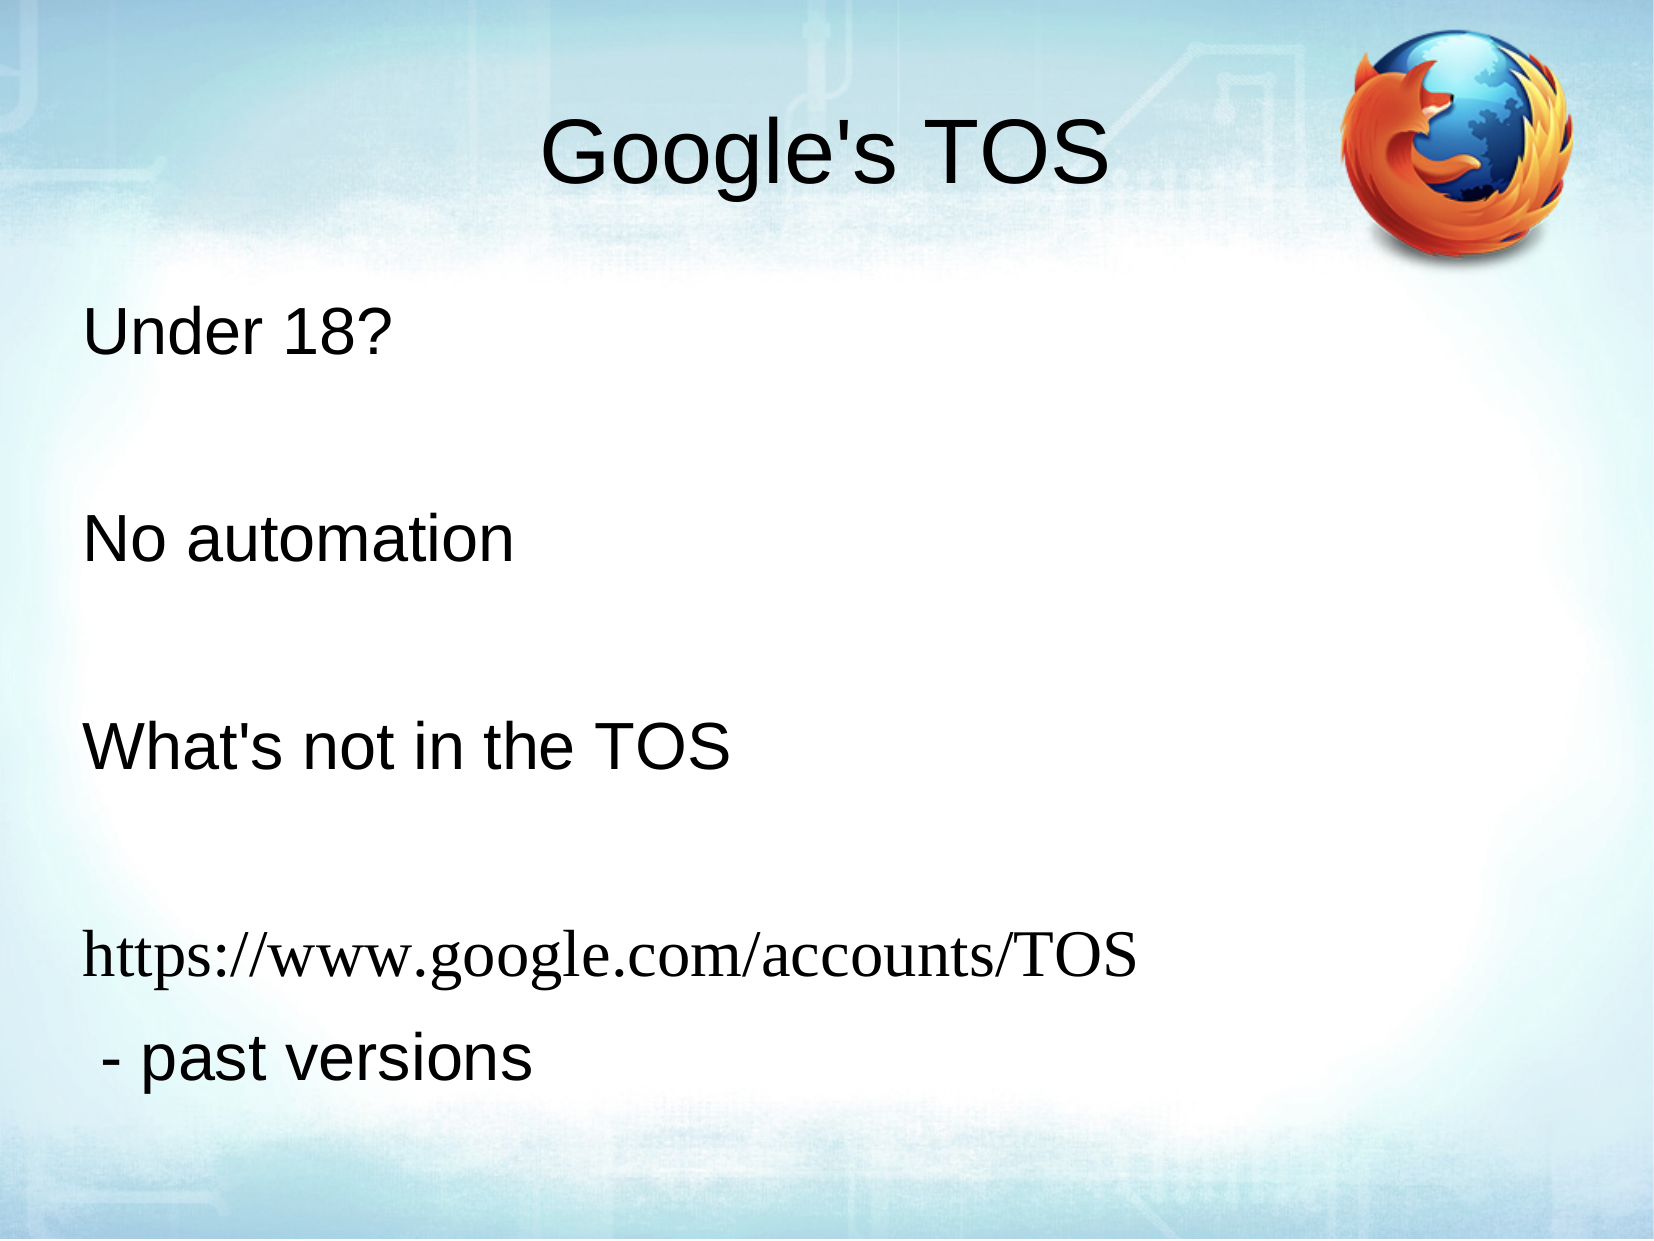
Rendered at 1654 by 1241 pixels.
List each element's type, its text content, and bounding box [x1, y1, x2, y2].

picture [0, 0, 1654, 1239]
list Under 18? No automation What's not in the TOS https://www.google.com/accounts/TOS - past versions [82, 290, 1571, 1200]
title Google's TOS [82, 49, 1571, 257]
